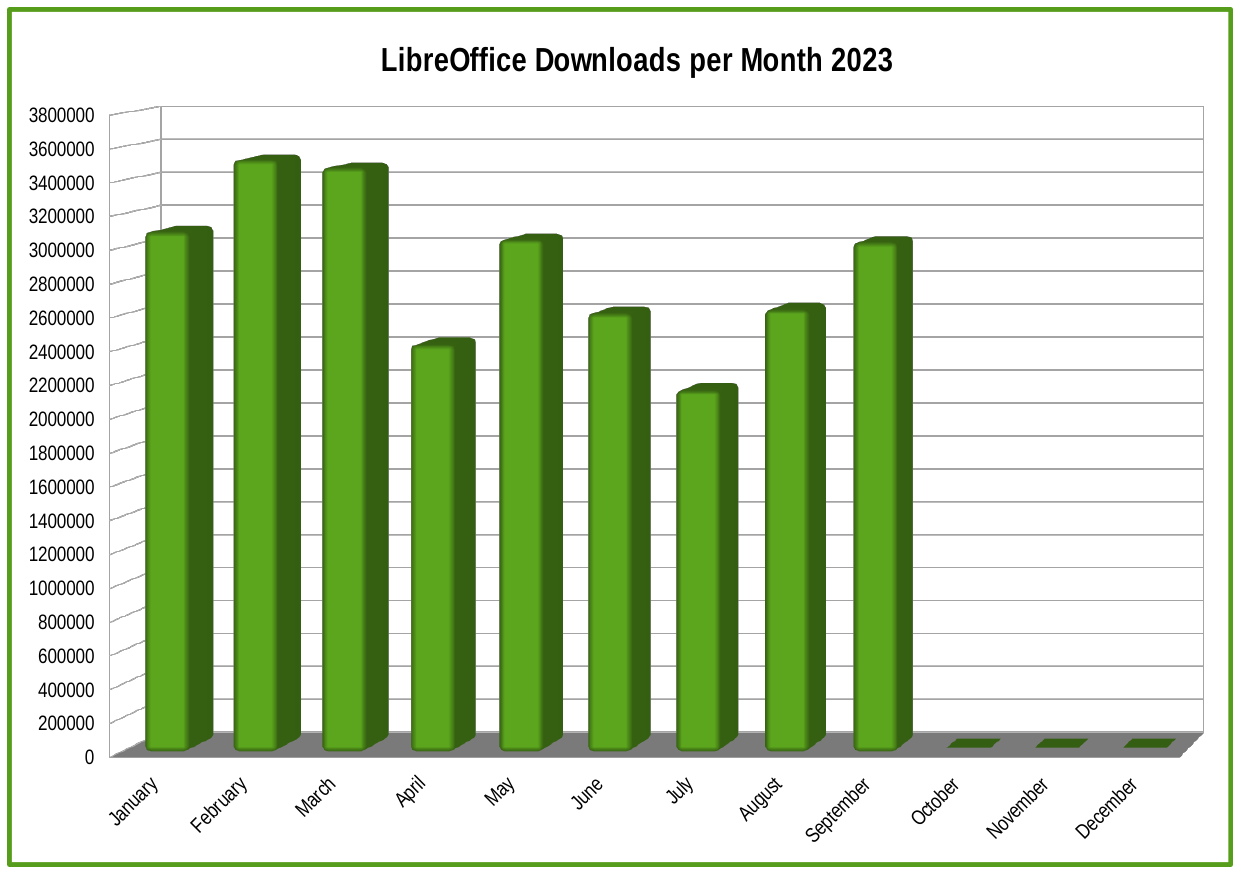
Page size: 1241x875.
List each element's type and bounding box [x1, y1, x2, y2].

chart [11, 11, 1229, 863]
